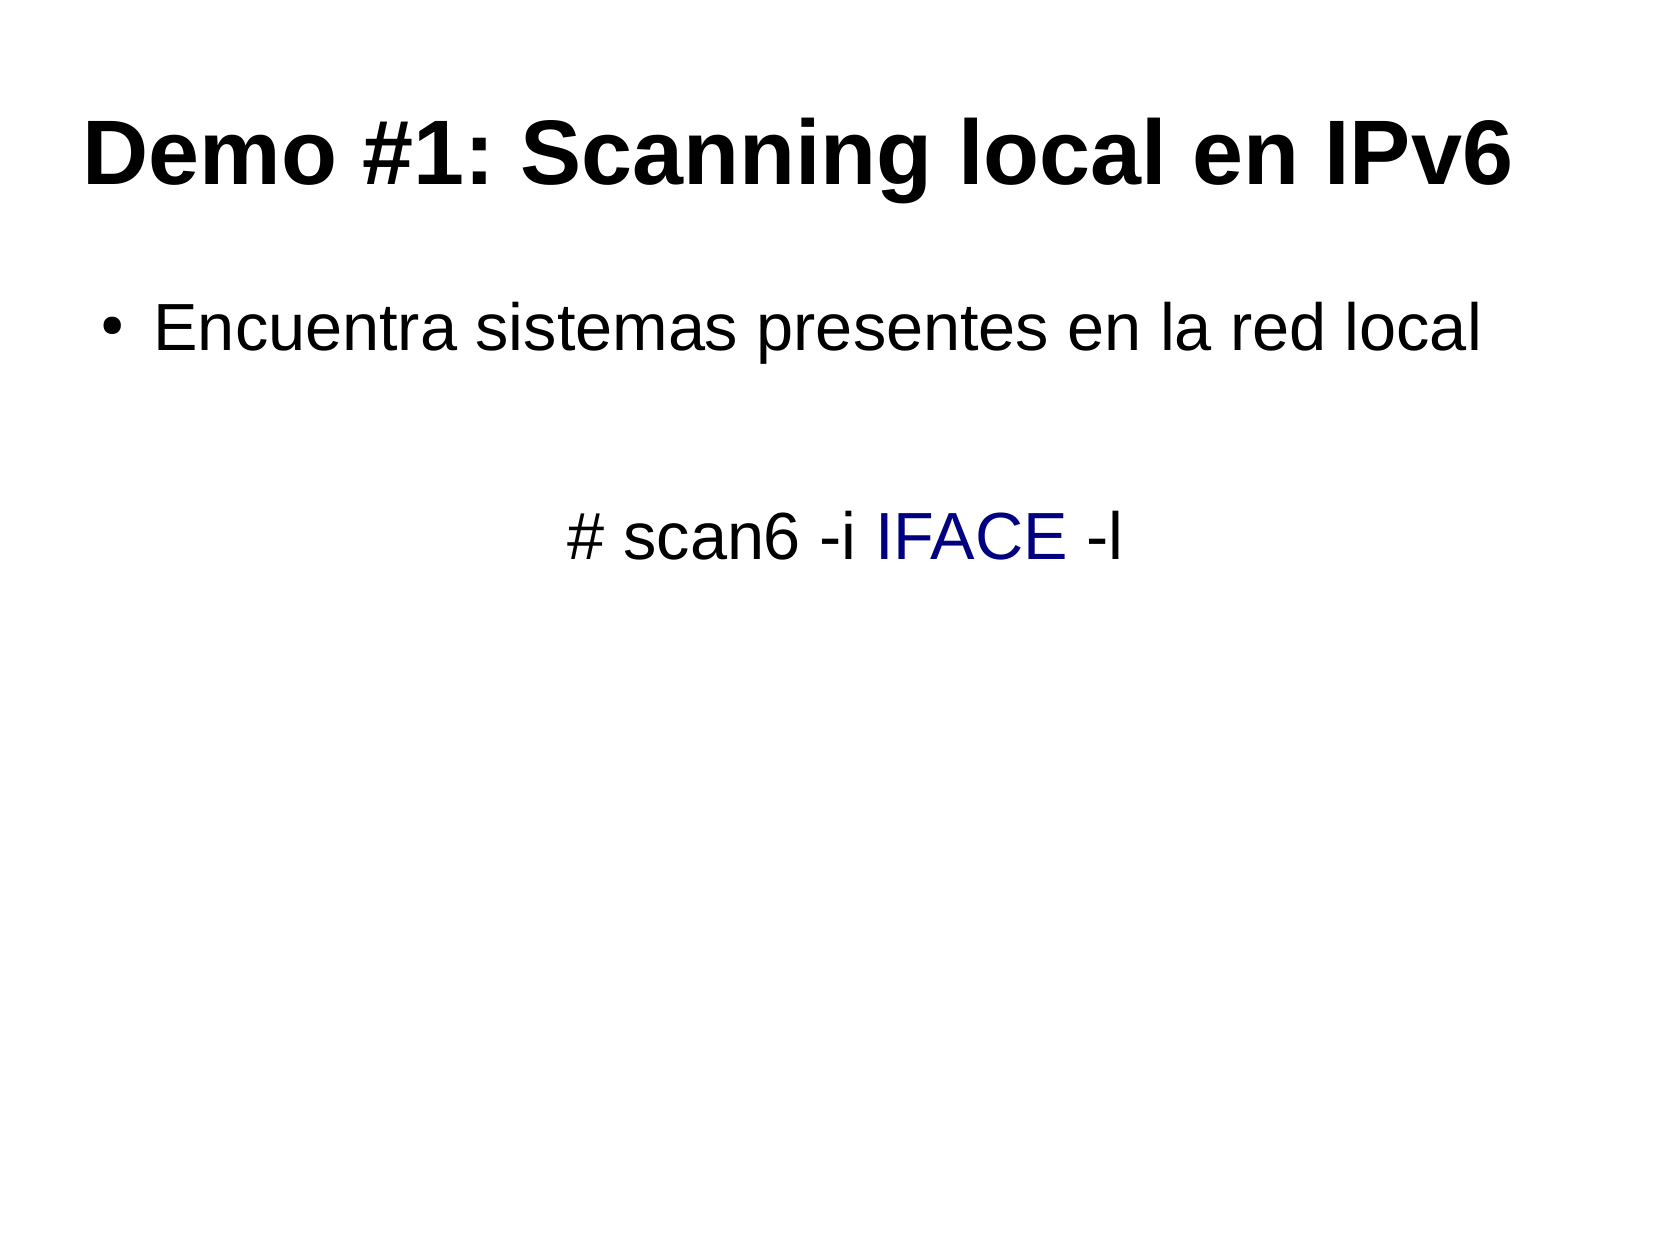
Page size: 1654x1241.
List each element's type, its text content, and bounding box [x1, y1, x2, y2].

title Demo #1: Scanning local en IPv6 [82, 49, 1571, 257]
list Encuentra sistemas presentes en la red local # scan6 -i IFACE -l [82, 290, 1538, 1010]
